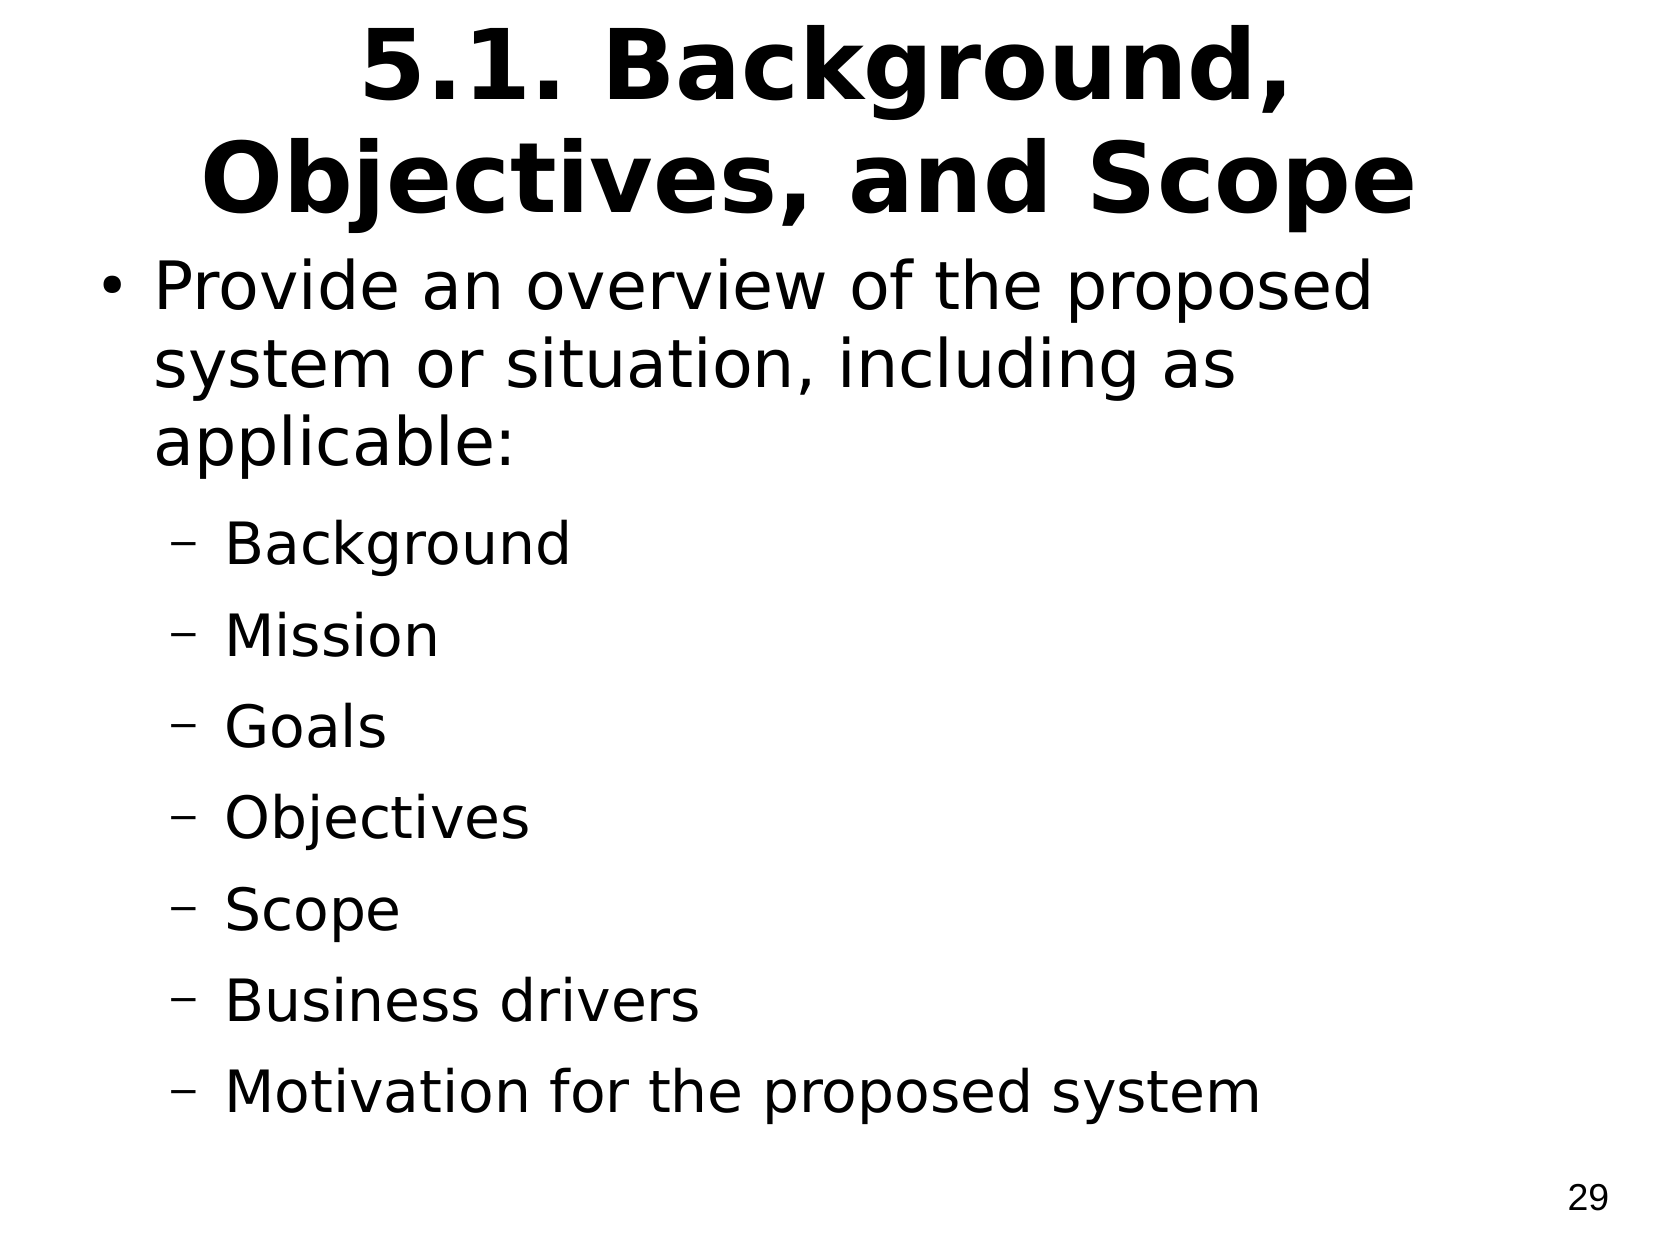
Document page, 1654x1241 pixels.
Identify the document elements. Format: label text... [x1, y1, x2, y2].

title 5.1. Background, Objectives, and Scope [82, 8, 1571, 236]
list Provide an overview of the proposed system or situation, including as applicable: Background Mission Goals Objectives Scope Business drivers Motivation for the proposed system [82, 248, 1538, 1186]
